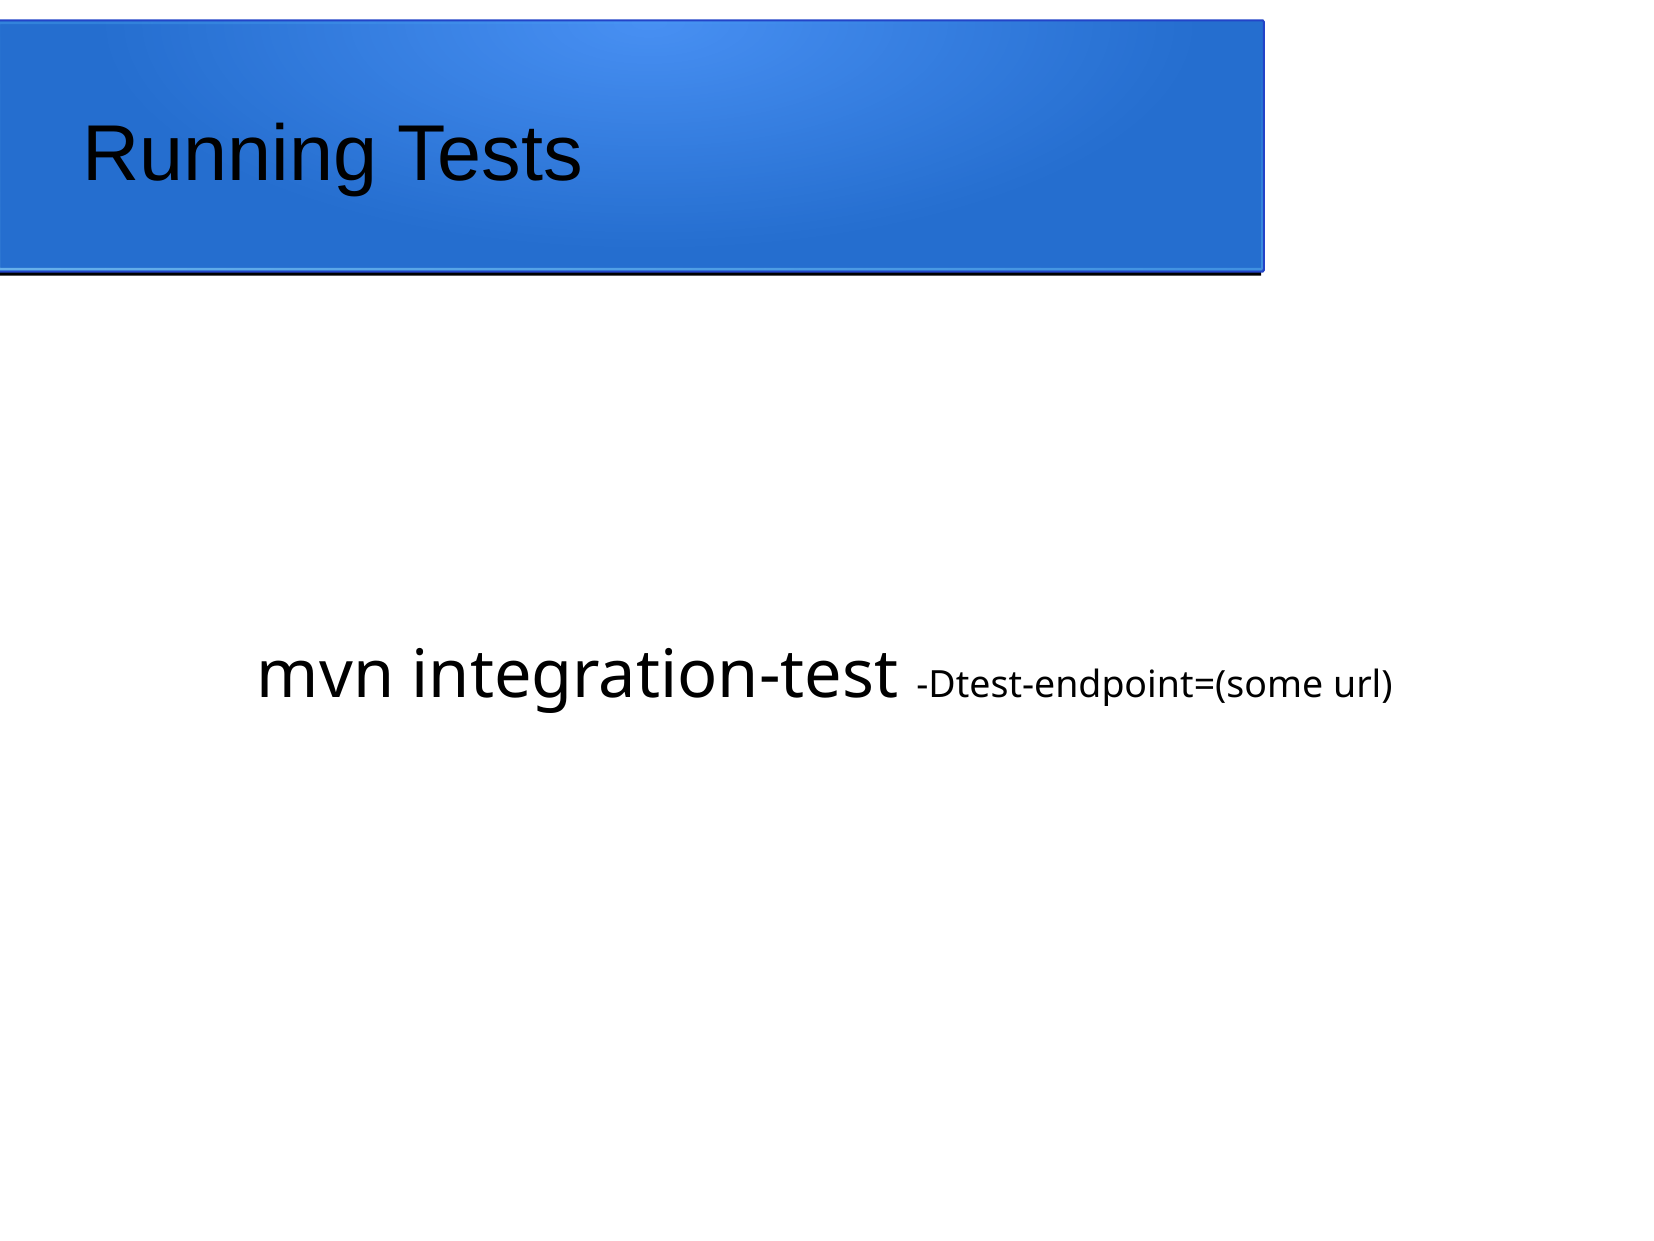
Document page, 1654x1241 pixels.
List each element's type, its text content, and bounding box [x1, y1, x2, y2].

title Running Tests [82, 49, 1571, 257]
subtitle mvn integration-test -Dtest-endpoint=(some url) [150, 539, 1501, 804]
